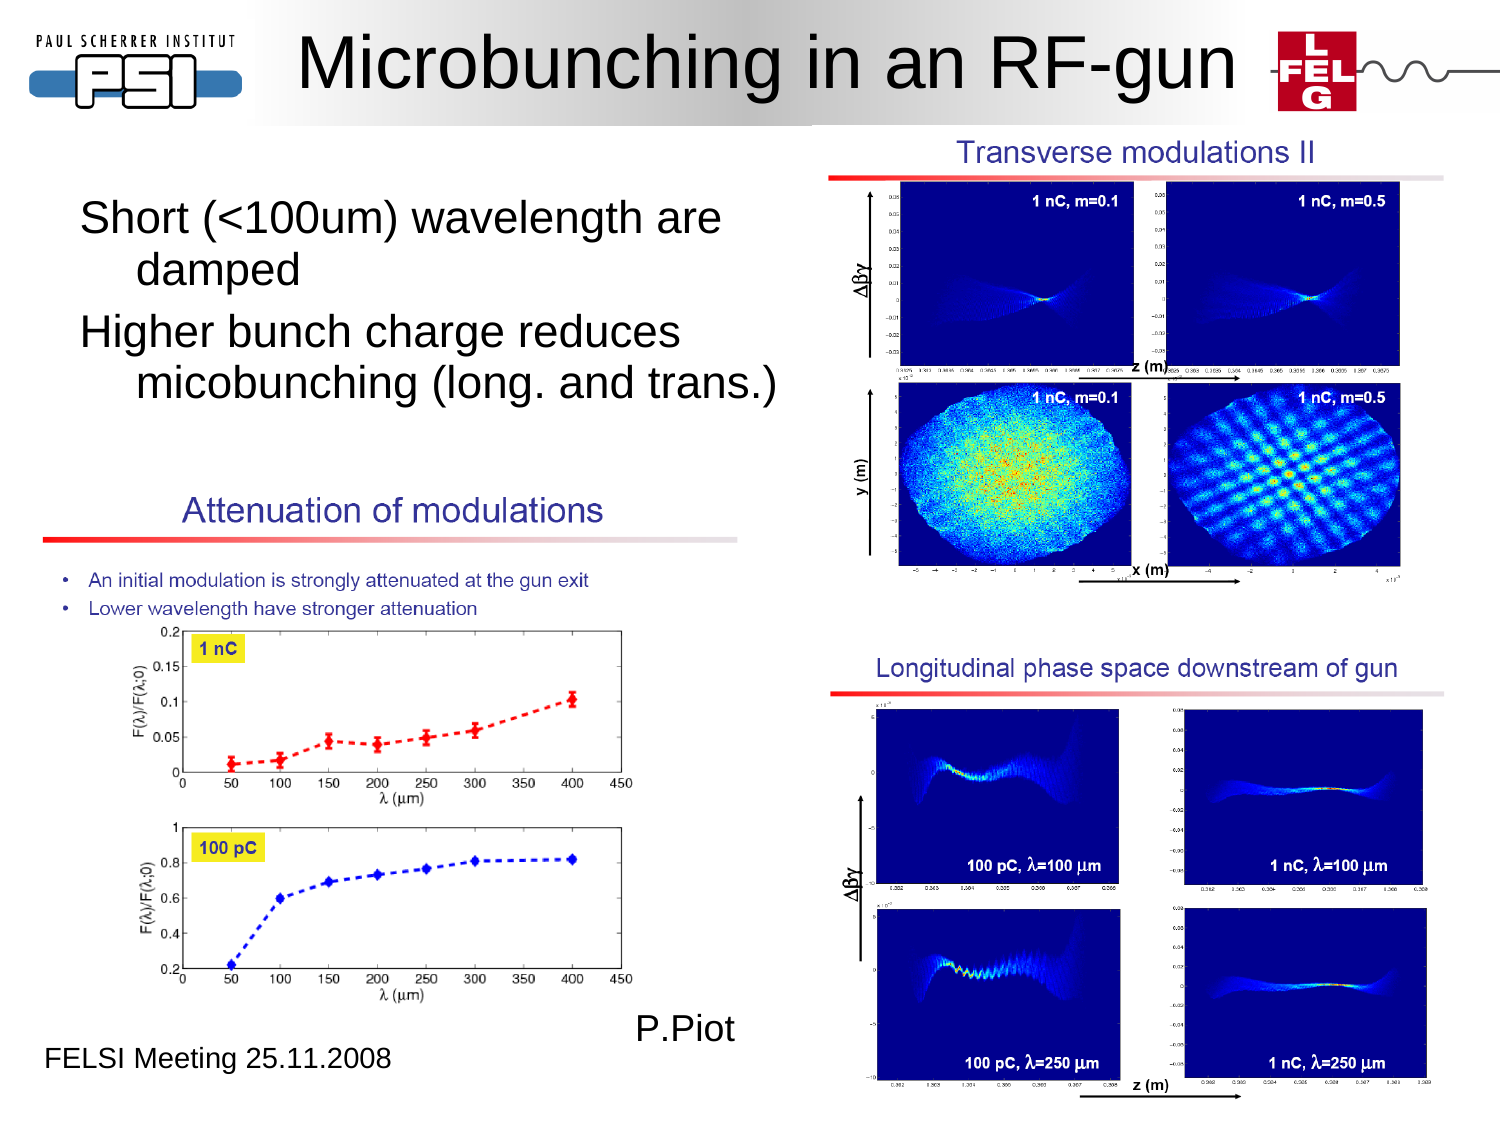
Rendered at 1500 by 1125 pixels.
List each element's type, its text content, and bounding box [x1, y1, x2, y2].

list Short (<100um) wavelength are damped Higher bunch charge reduces micobunching (long. and trans.) [64, 184, 812, 988]
title Microbunching in an RF-gun [265, 0, 1270, 126]
picture [1270, 30, 1500, 113]
picture [17, 19, 256, 119]
picture [0, 444, 738, 1033]
picture [772, 125, 1500, 1125]
text_box P.Piot [620, 999, 750, 1057]
